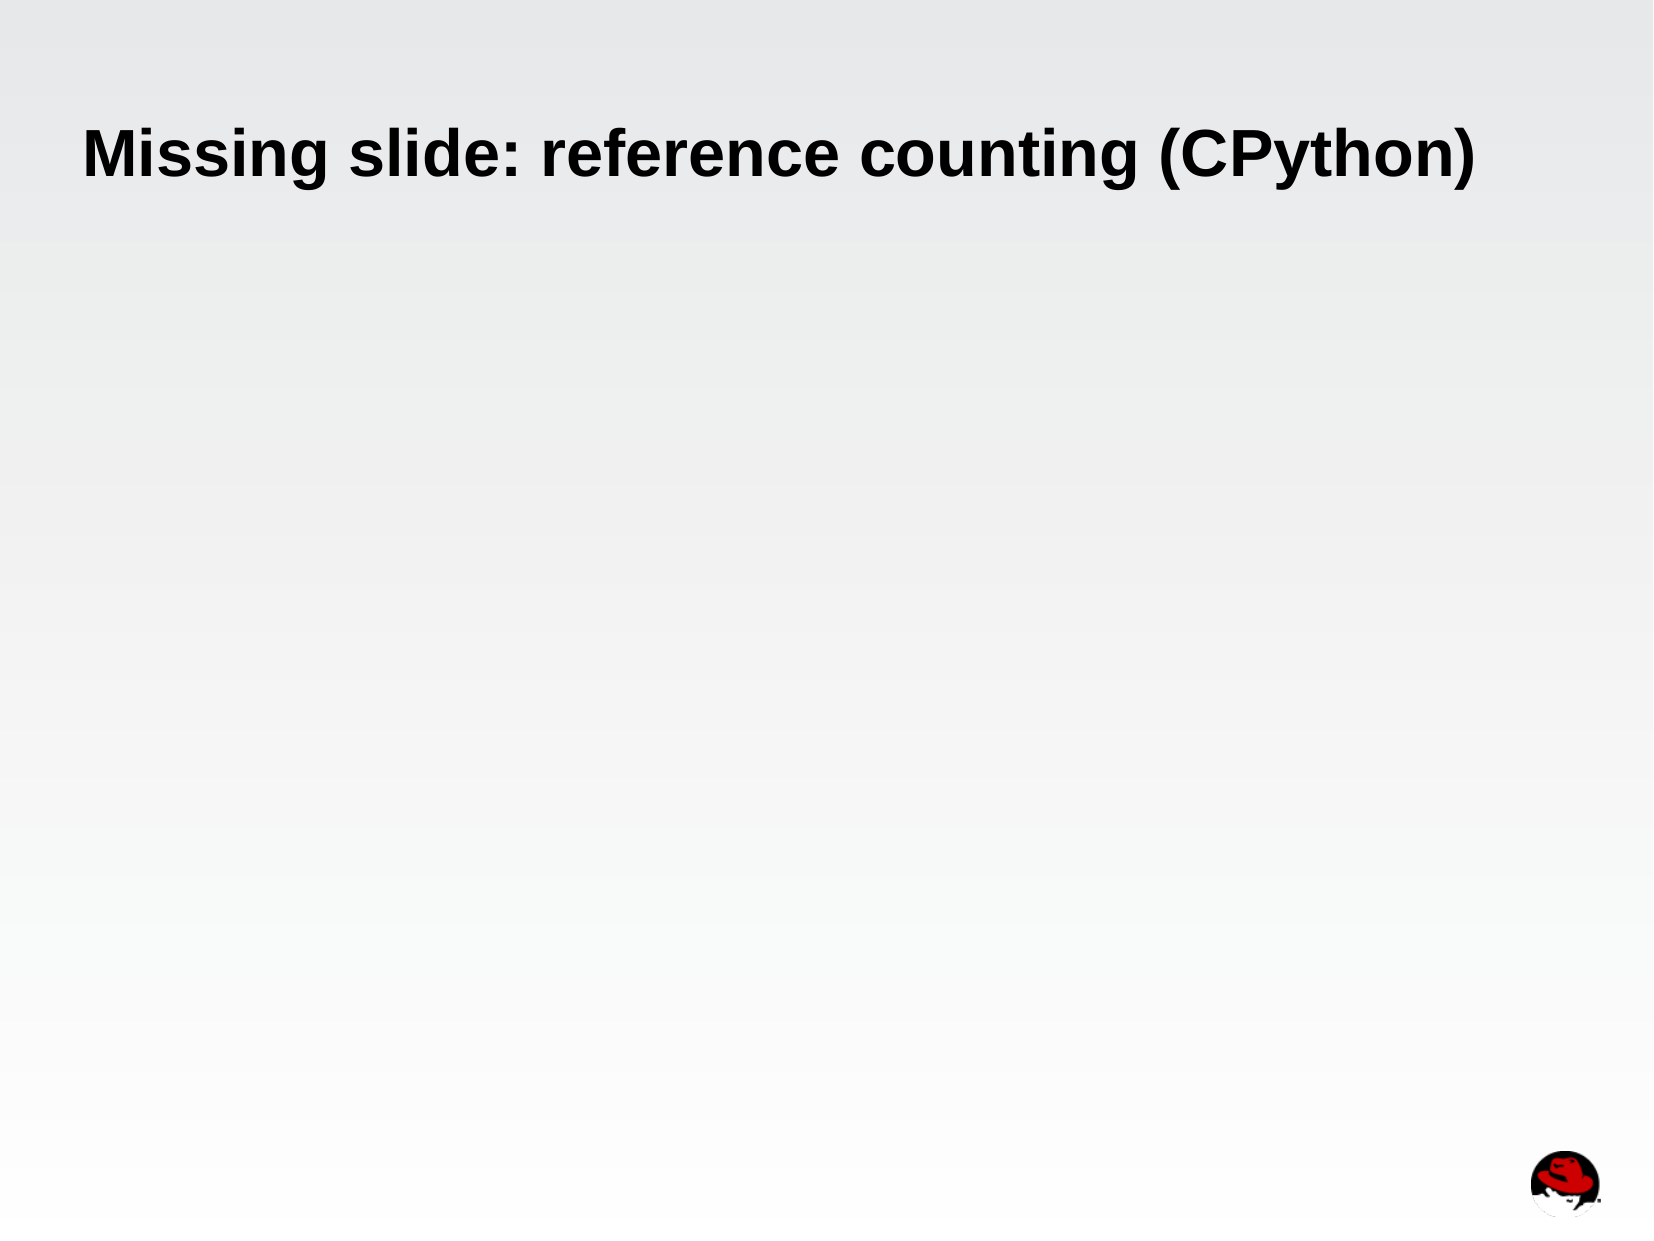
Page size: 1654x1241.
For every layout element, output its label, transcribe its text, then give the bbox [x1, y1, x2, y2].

title Missing slide: reference counting (CPython) [82, 56, 1571, 250]
picture [0, 0, 1654, 1241]
